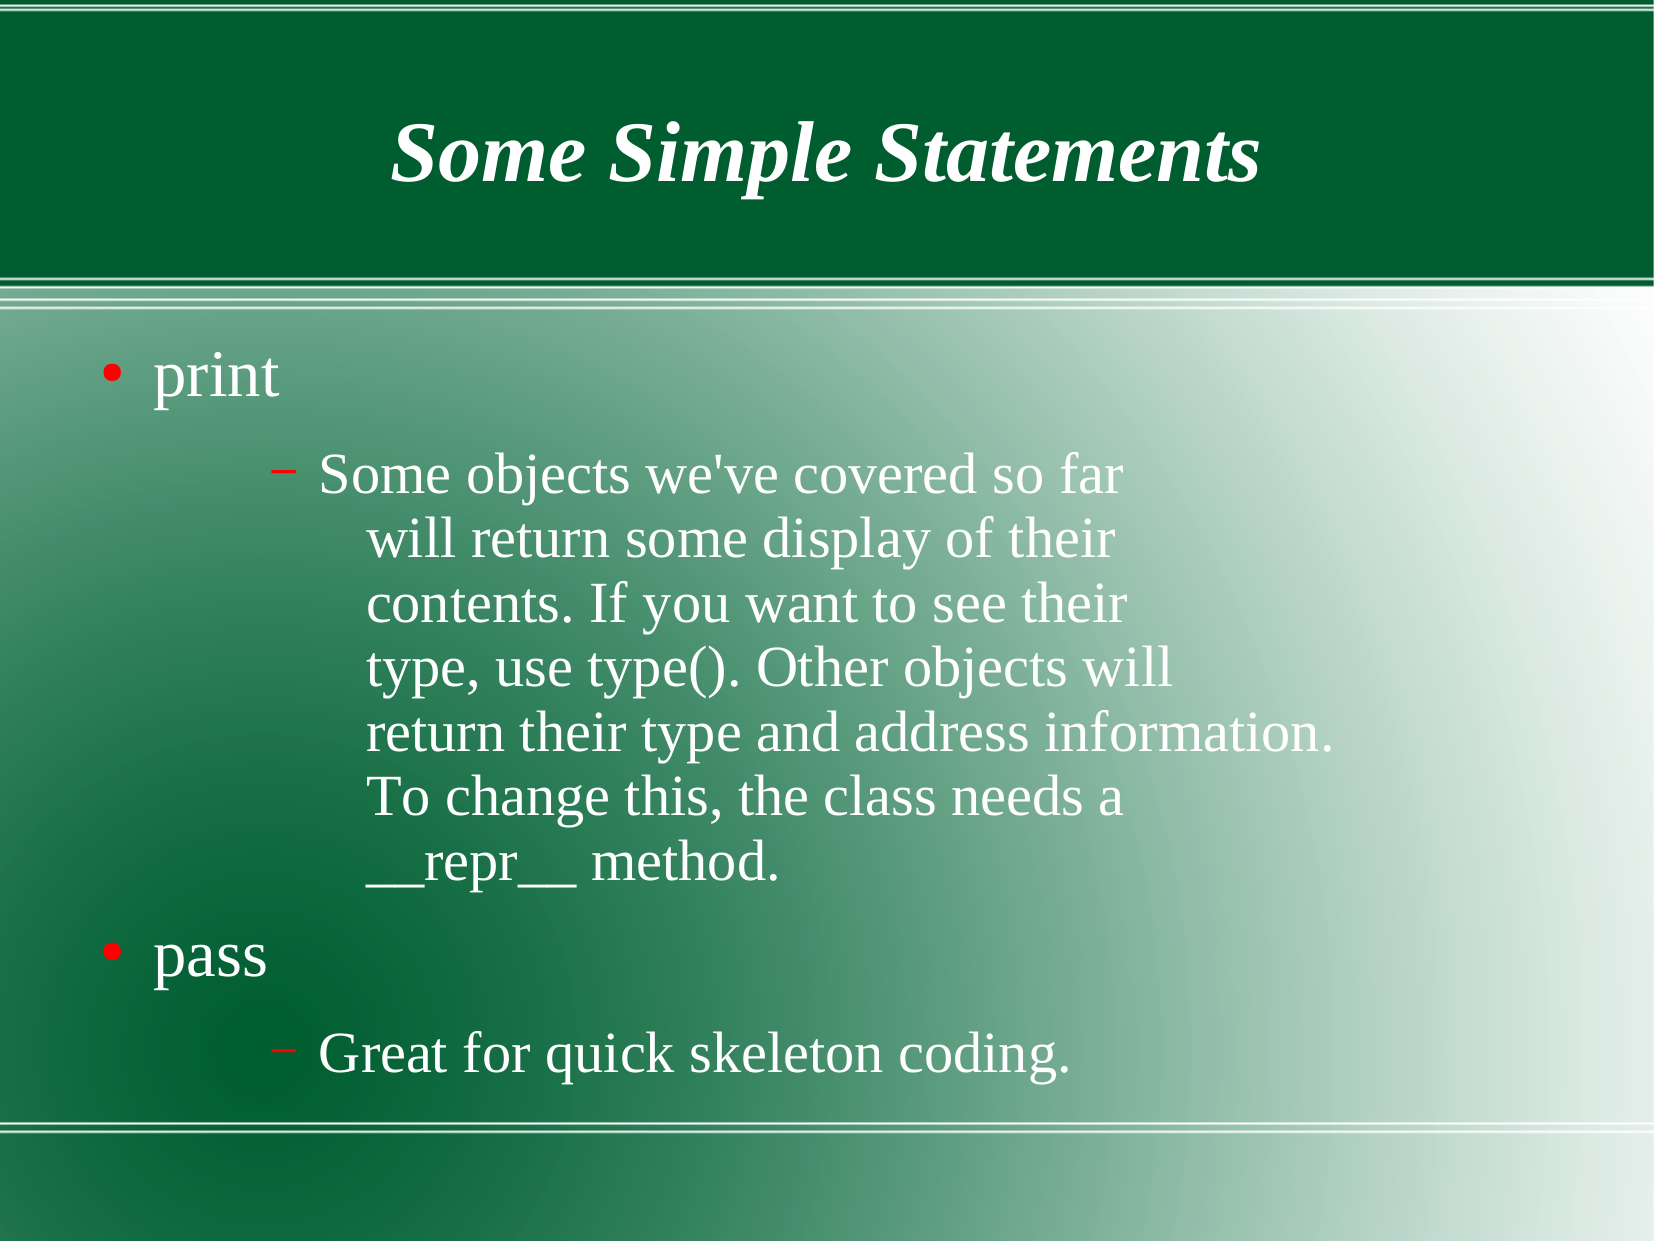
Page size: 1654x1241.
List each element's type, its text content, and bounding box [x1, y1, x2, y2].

list print Some objects we've covered so far will return some display of their contents. If you want to see their type, use type(). Other objects will return their type and address information. To change this, the class needs a __repr__ method. pass Great for quick skeleton coding. [82, 337, 1571, 1156]
title Some Simple Statements [82, 49, 1571, 257]
picture [0, 0, 1654, 1241]
